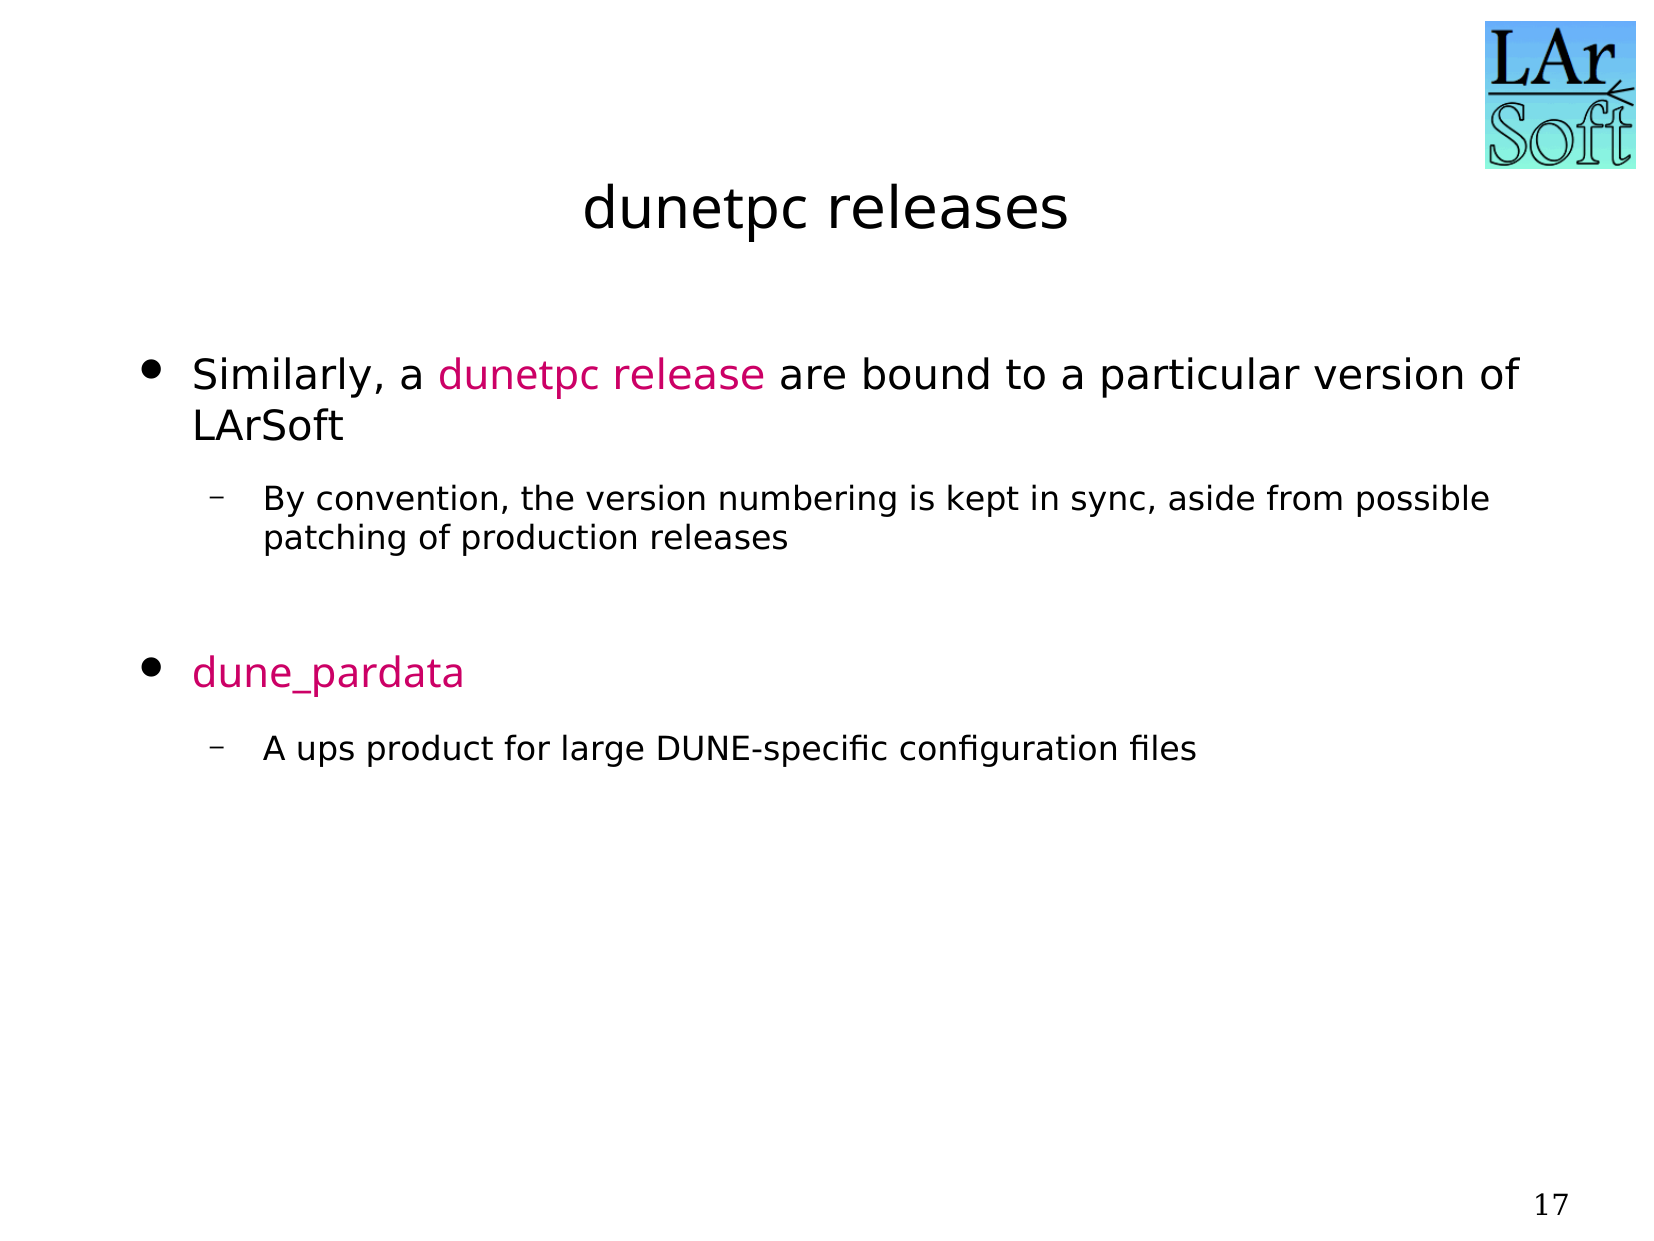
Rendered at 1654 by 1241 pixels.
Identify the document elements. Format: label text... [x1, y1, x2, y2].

list Similarly, a dunetpc release are bound to a particular version of LArSoft By convention, the version numbering is kept in sync, aside from possible patching of production releases dune_pardata A ups product for large DUNE-specific configuration files [121, 344, 1533, 1127]
picture [1485, 21, 1636, 169]
title dunetpc releases [121, 102, 1533, 310]
